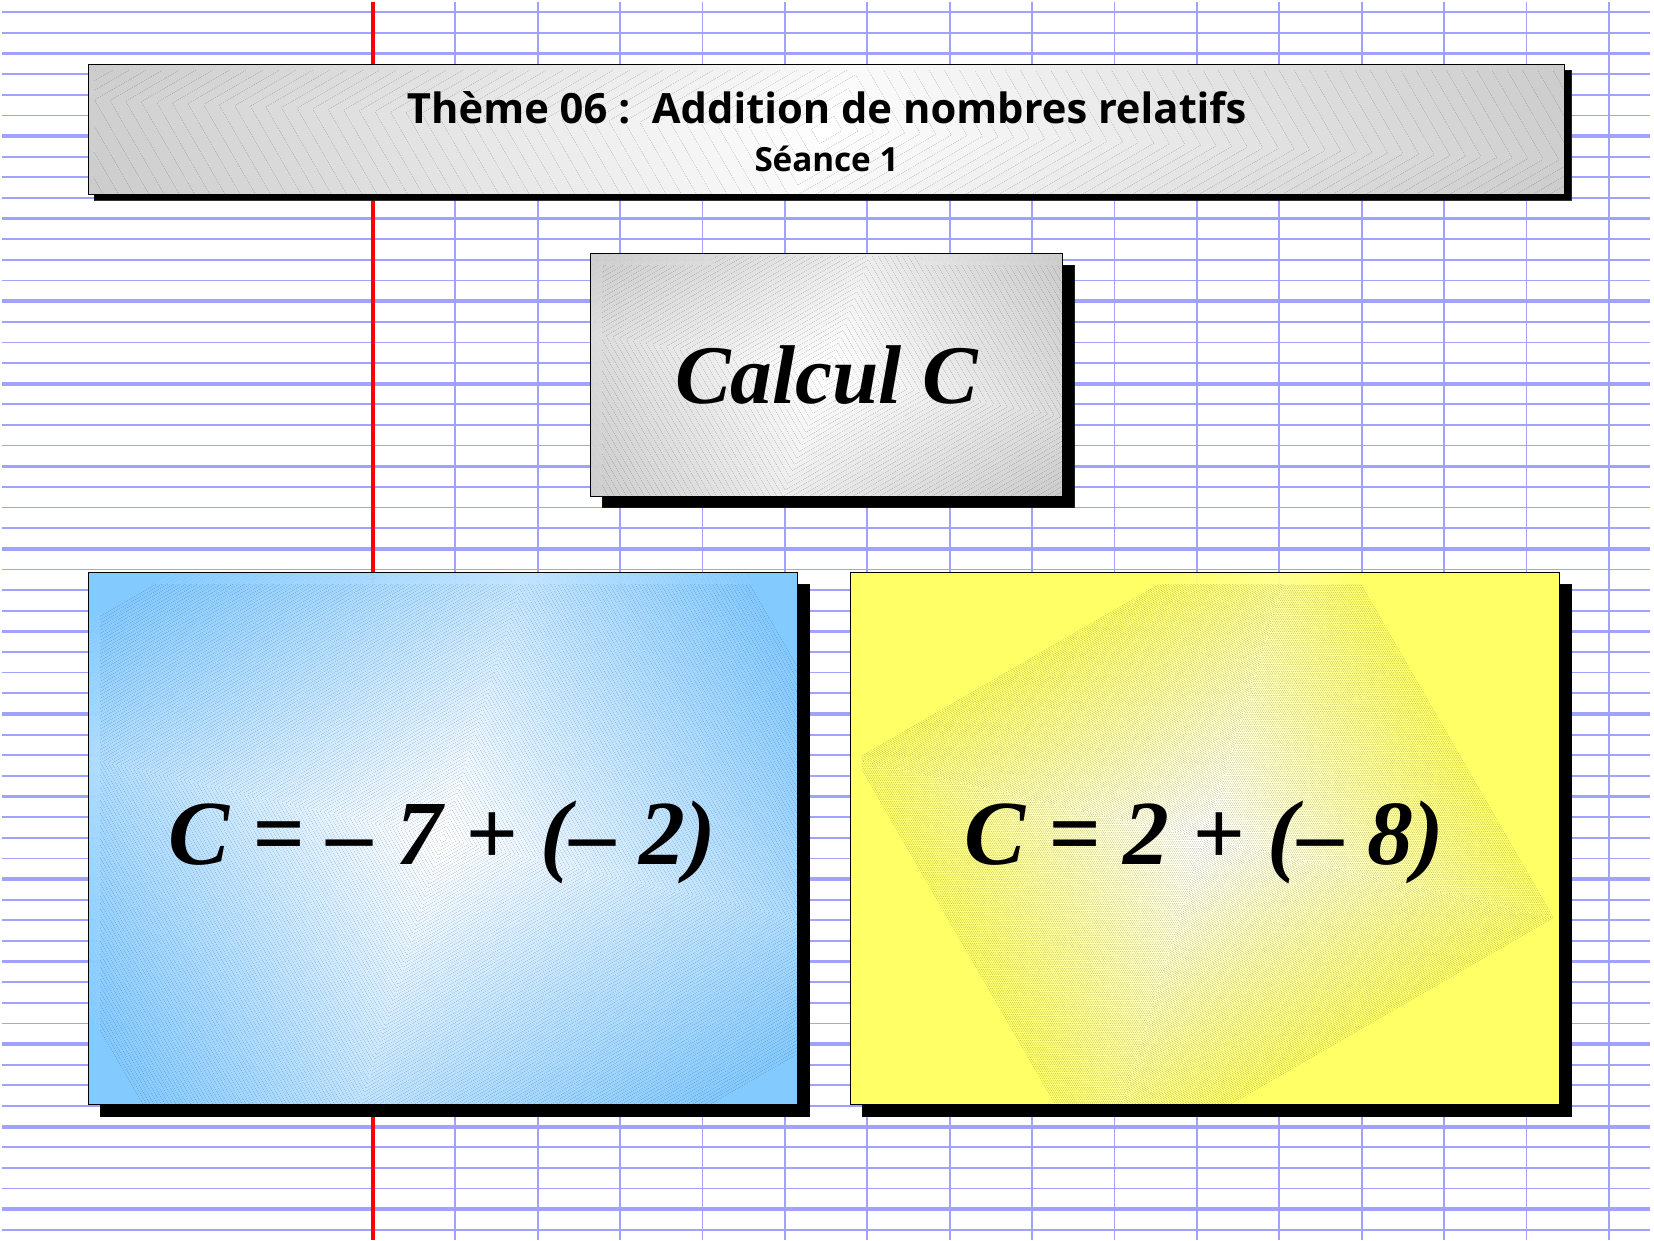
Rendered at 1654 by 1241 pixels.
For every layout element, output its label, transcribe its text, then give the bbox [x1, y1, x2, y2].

text_box C = 2 + (– 8) [850, 572, 1560, 1105]
text_box C = – 7 + (– 2) [88, 572, 798, 1105]
text_box Thème 06 : Addition de nombres relatifs Séance 1 [88, 64, 1565, 195]
text_box Calcul C [590, 253, 1063, 497]
picture [0, 0, 1654, 1241]
